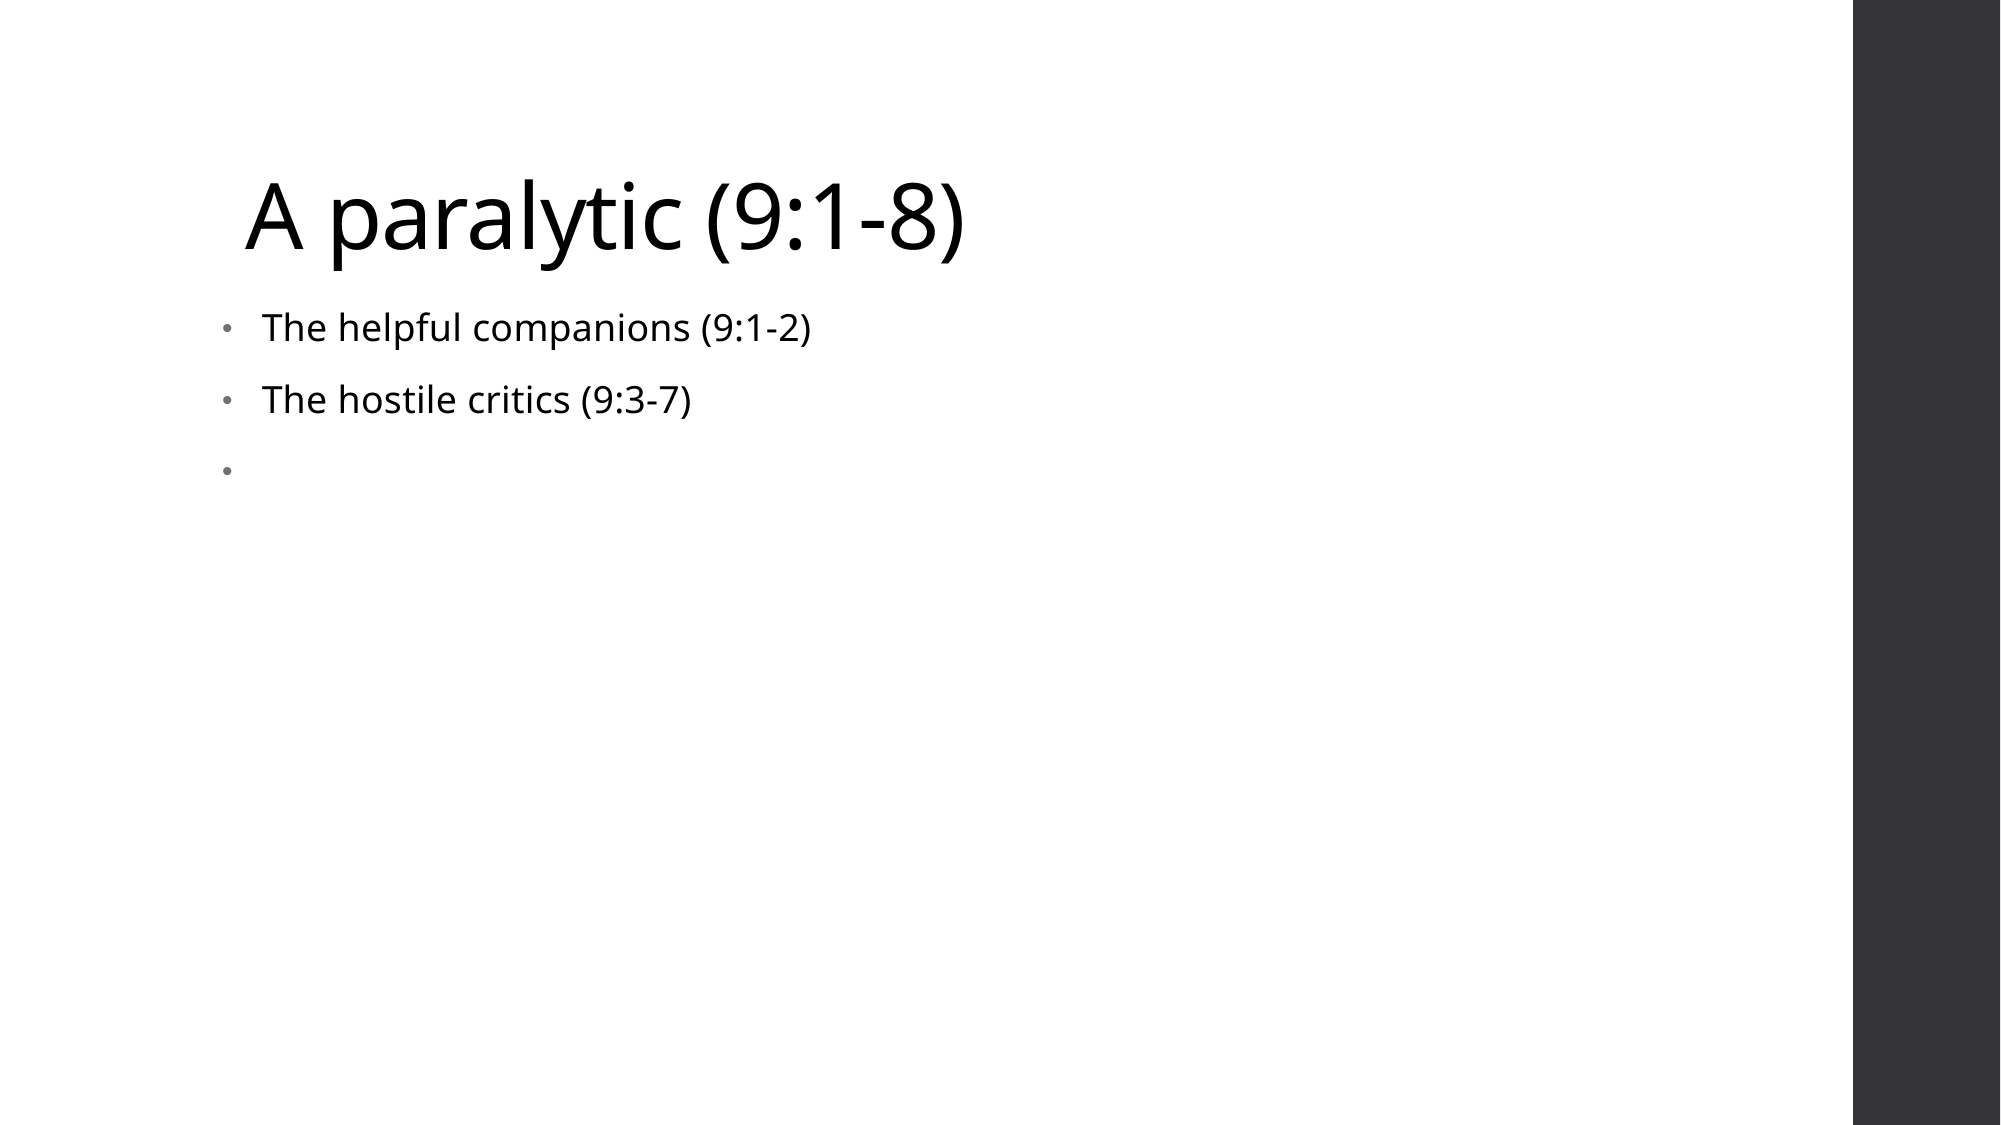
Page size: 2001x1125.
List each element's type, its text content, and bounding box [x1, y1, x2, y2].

title A paralytic (9:1-8) [206, 60, 1797, 278]
list The helpful companions (9:1-2) The hostile critics (9:3-7) [206, 299, 1617, 1014]
